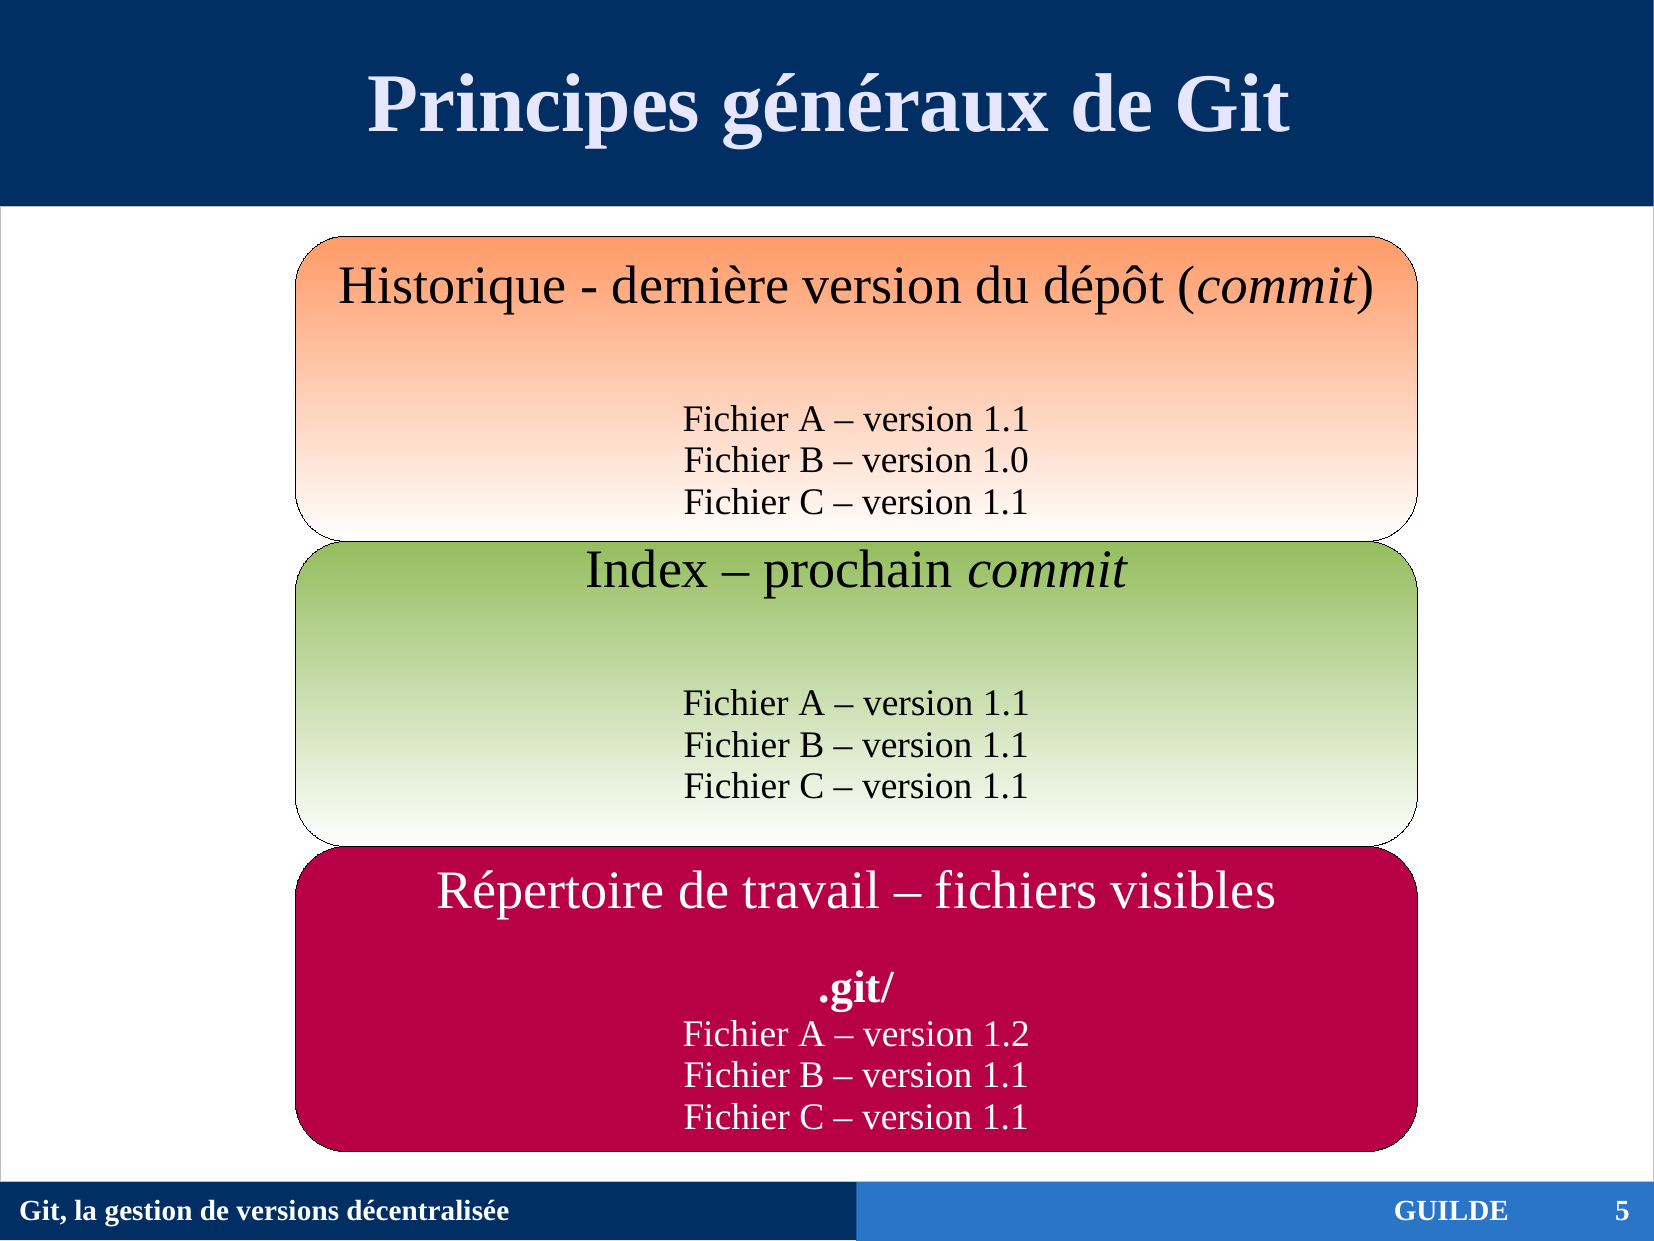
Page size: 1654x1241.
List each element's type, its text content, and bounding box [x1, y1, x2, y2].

title Principes généraux de Git [123, 0, 1536, 208]
text_box Répertoire de travail – fichiers visibles .git/ Fichier A – version 1.2 Fichier B – version 1.1 Fichier C – version 1.1 [295, 846, 1418, 1152]
text_box Index – prochain commit Fichier A – version 1.1 Fichier B – version 1.1 Fichier C – version 1.1 [295, 541, 1418, 847]
text_box Historique - dernière version du dépôt (commit) Fichier A – version 1.1 Fichier B – version 1.0 Fichier C – version 1.1 [295, 236, 1418, 542]
